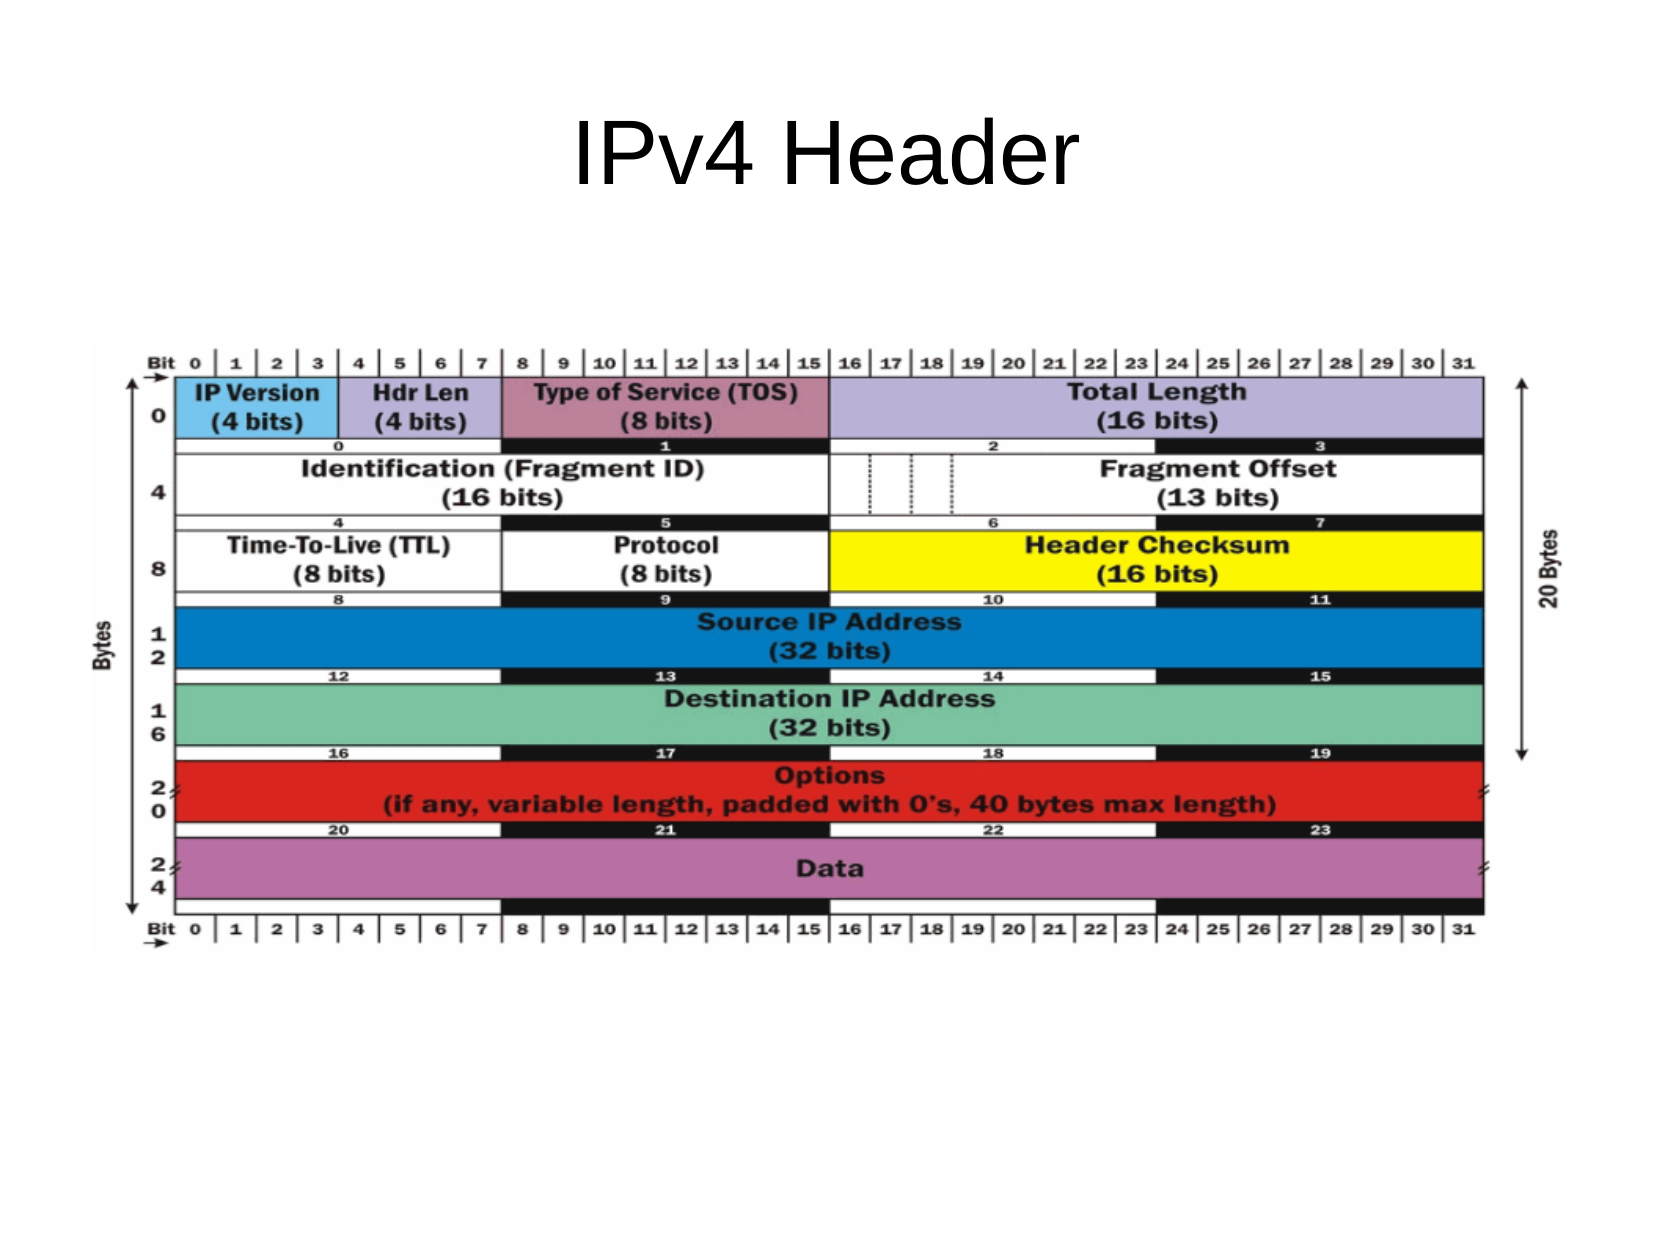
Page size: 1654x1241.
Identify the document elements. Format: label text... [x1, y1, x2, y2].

picture [82, 344, 1571, 956]
title IPv4 Header [82, 49, 1571, 257]
